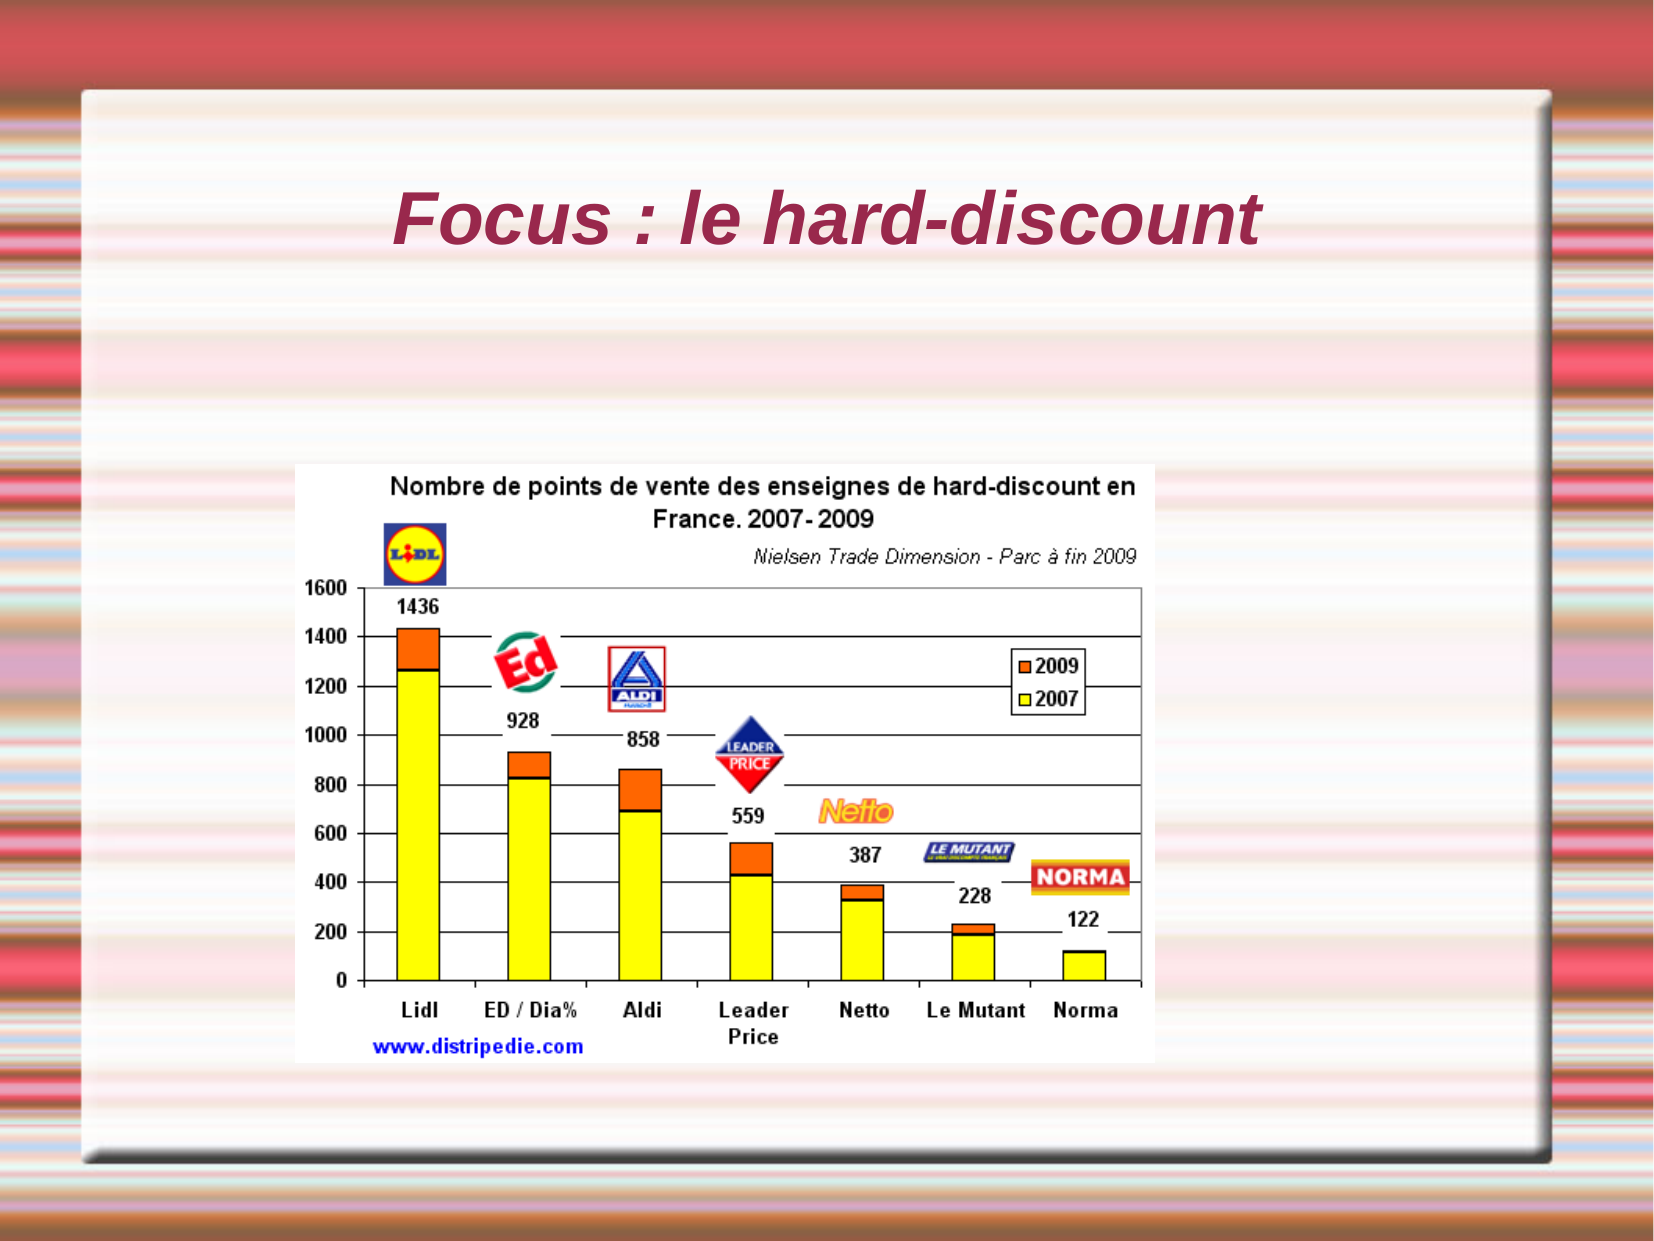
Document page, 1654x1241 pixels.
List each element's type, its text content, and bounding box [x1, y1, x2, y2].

title Focus : le hard-discount [121, 114, 1534, 322]
picture [0, 0, 1654, 1241]
